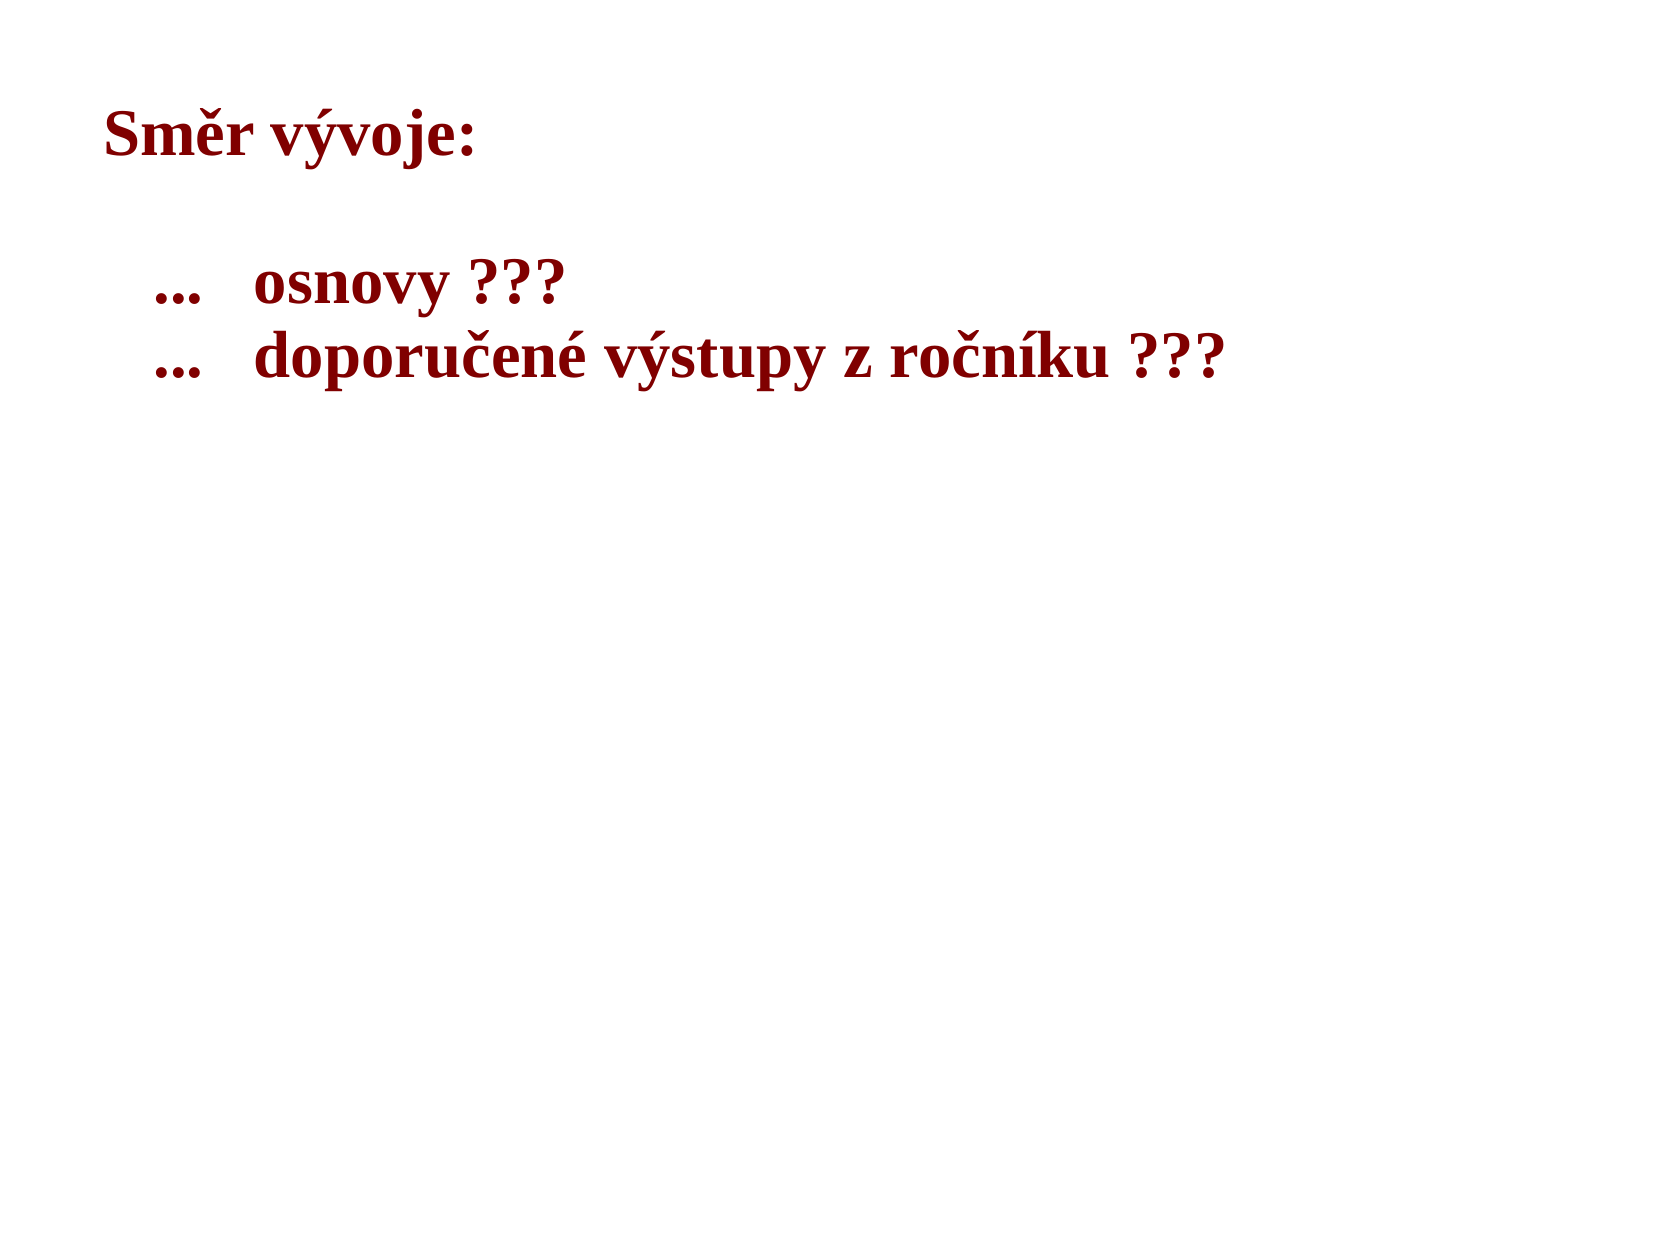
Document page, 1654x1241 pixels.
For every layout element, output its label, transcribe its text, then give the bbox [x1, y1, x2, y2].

text_box Směr vývoje: ... osnovy ??? ... doporučené výstupy z ročníku ??? [88, 88, 1595, 718]
